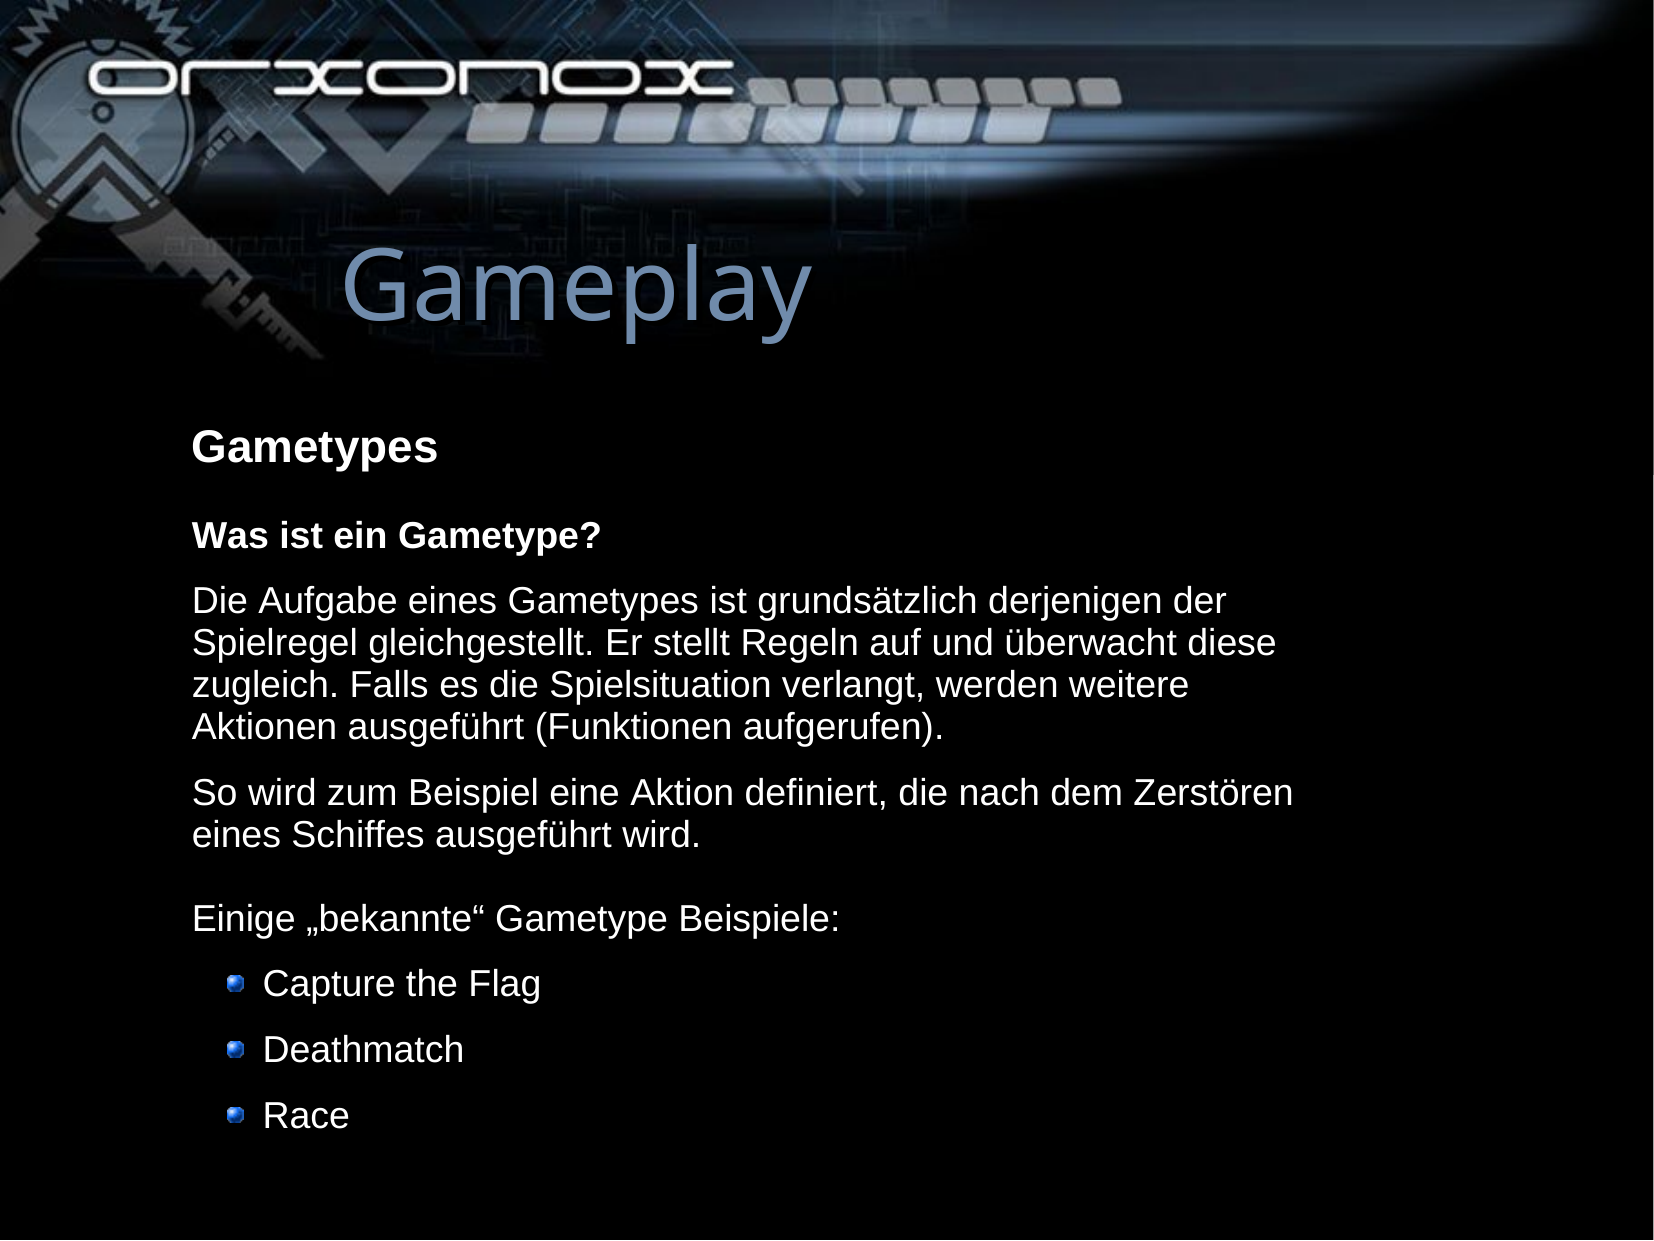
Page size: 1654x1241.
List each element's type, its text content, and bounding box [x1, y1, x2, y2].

text_box Gameplay [324, 205, 1300, 261]
text_box Gametypes Was ist ein Gametype? Die Aufgabe eines Gametypes ist grundsätzlich derjenigen der Spielregel gleichgestellt. Er stellt Regeln auf und überwacht diese zugleich. Falls es die Spielsituation verlangt, werden weitere Aktionen ausgeführt (Funktionen aufgerufen). So wird zum Beispiel eine Aktion definiert, die nach dem Zerstören eines Schiffes ausgeführt wird. Einige „bekannte“ Gametype Beispiele: Capture the Flag Deathmatch Race [177, 413, 1329, 1210]
picture [0, 0, 1654, 475]
